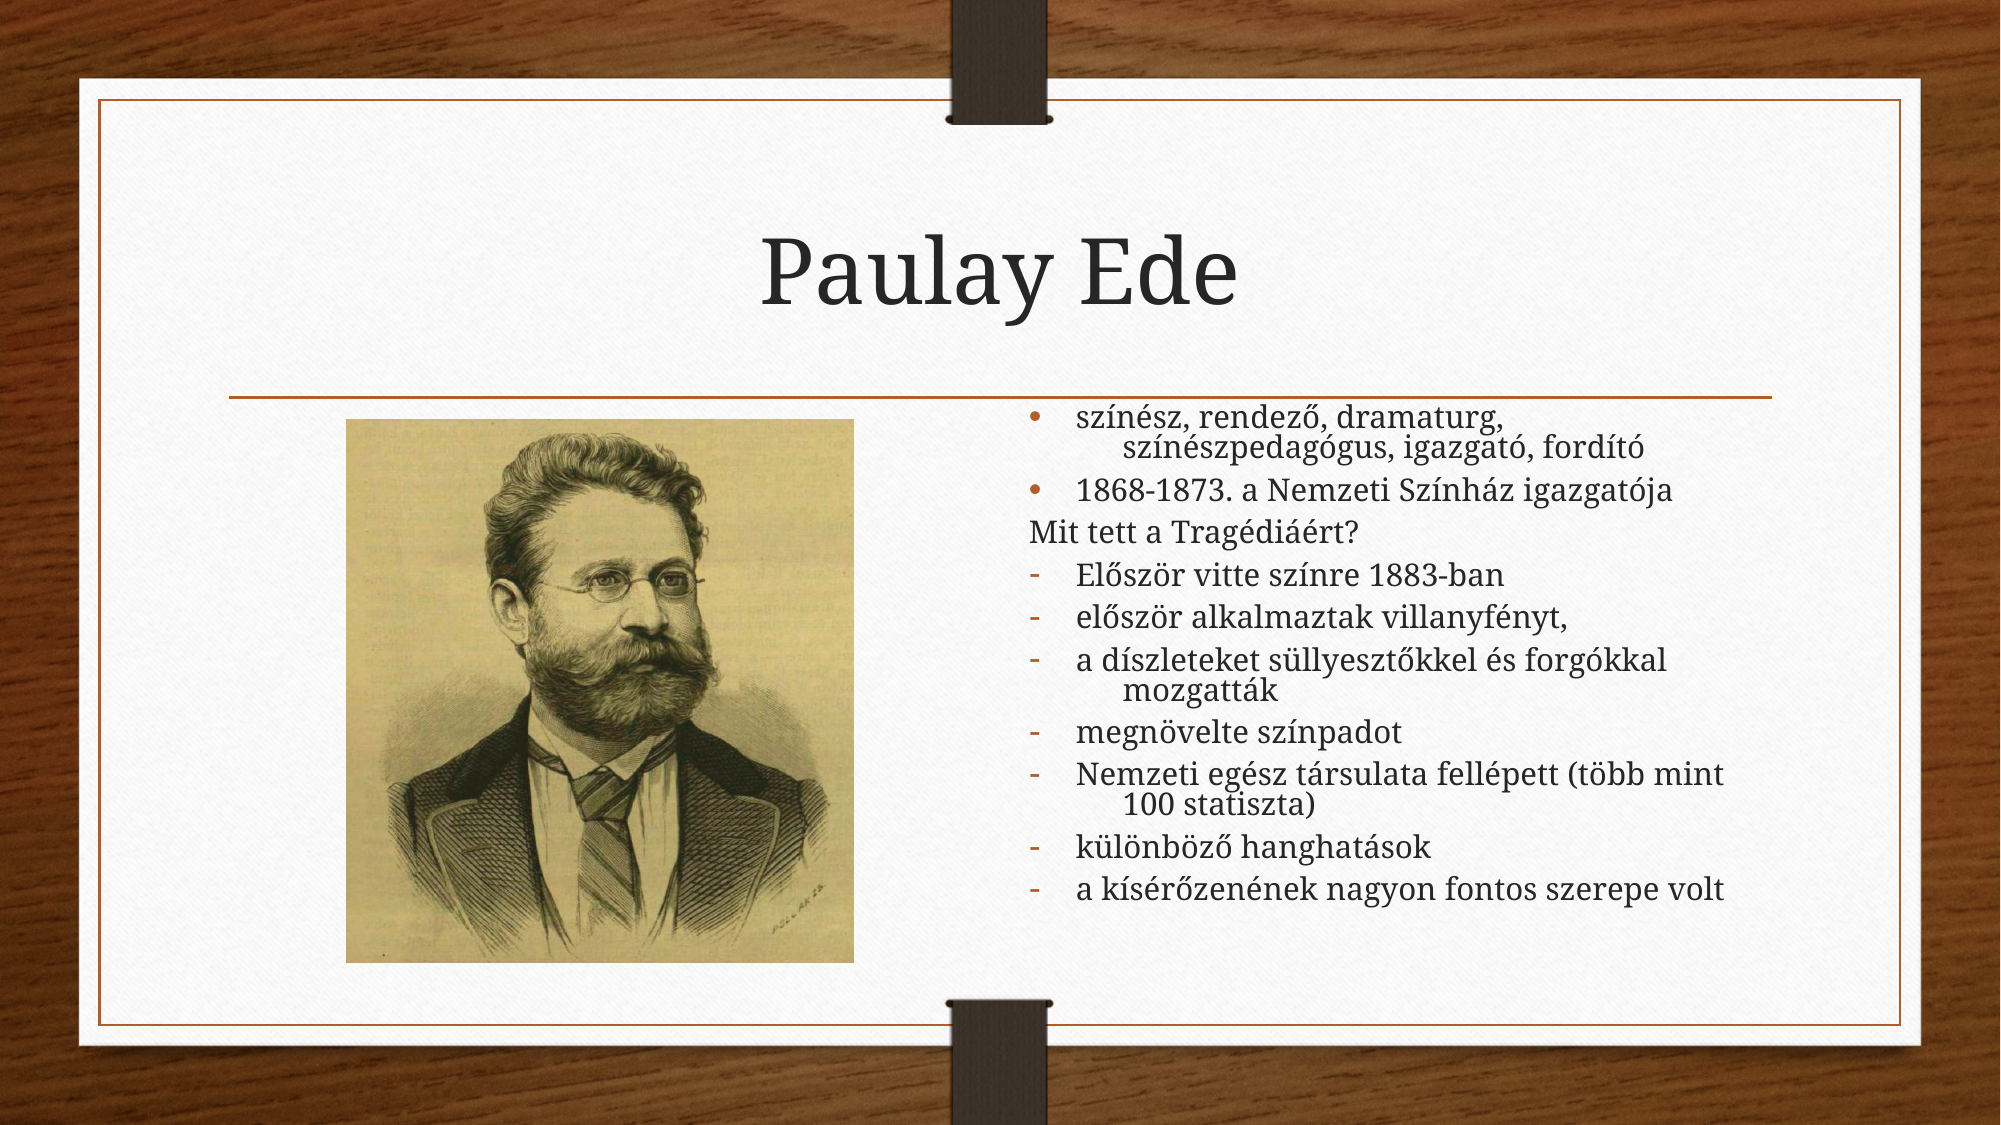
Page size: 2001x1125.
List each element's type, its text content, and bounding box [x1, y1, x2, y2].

picture [346, 420, 854, 964]
list színész, rendező, dramaturg, színészpedagógus, igazgató, fordító 1868-1873. a Nemzeti Színház igazgatója Mit tett a Tragédiáért? Először vitte színre 1883-ban először alkalmaztak villanyfényt, a díszleteket süllyesztőkkel és forgókkal mozgatták megnövelte színpadot Nemzeti egész társulata fellépett (több mint 100 statiszta) különböző hanghatások a kísérőzenének nagyon fontos szerepe volt [1013, 397, 1788, 1025]
title Paulay Ede [212, 161, 1788, 376]
